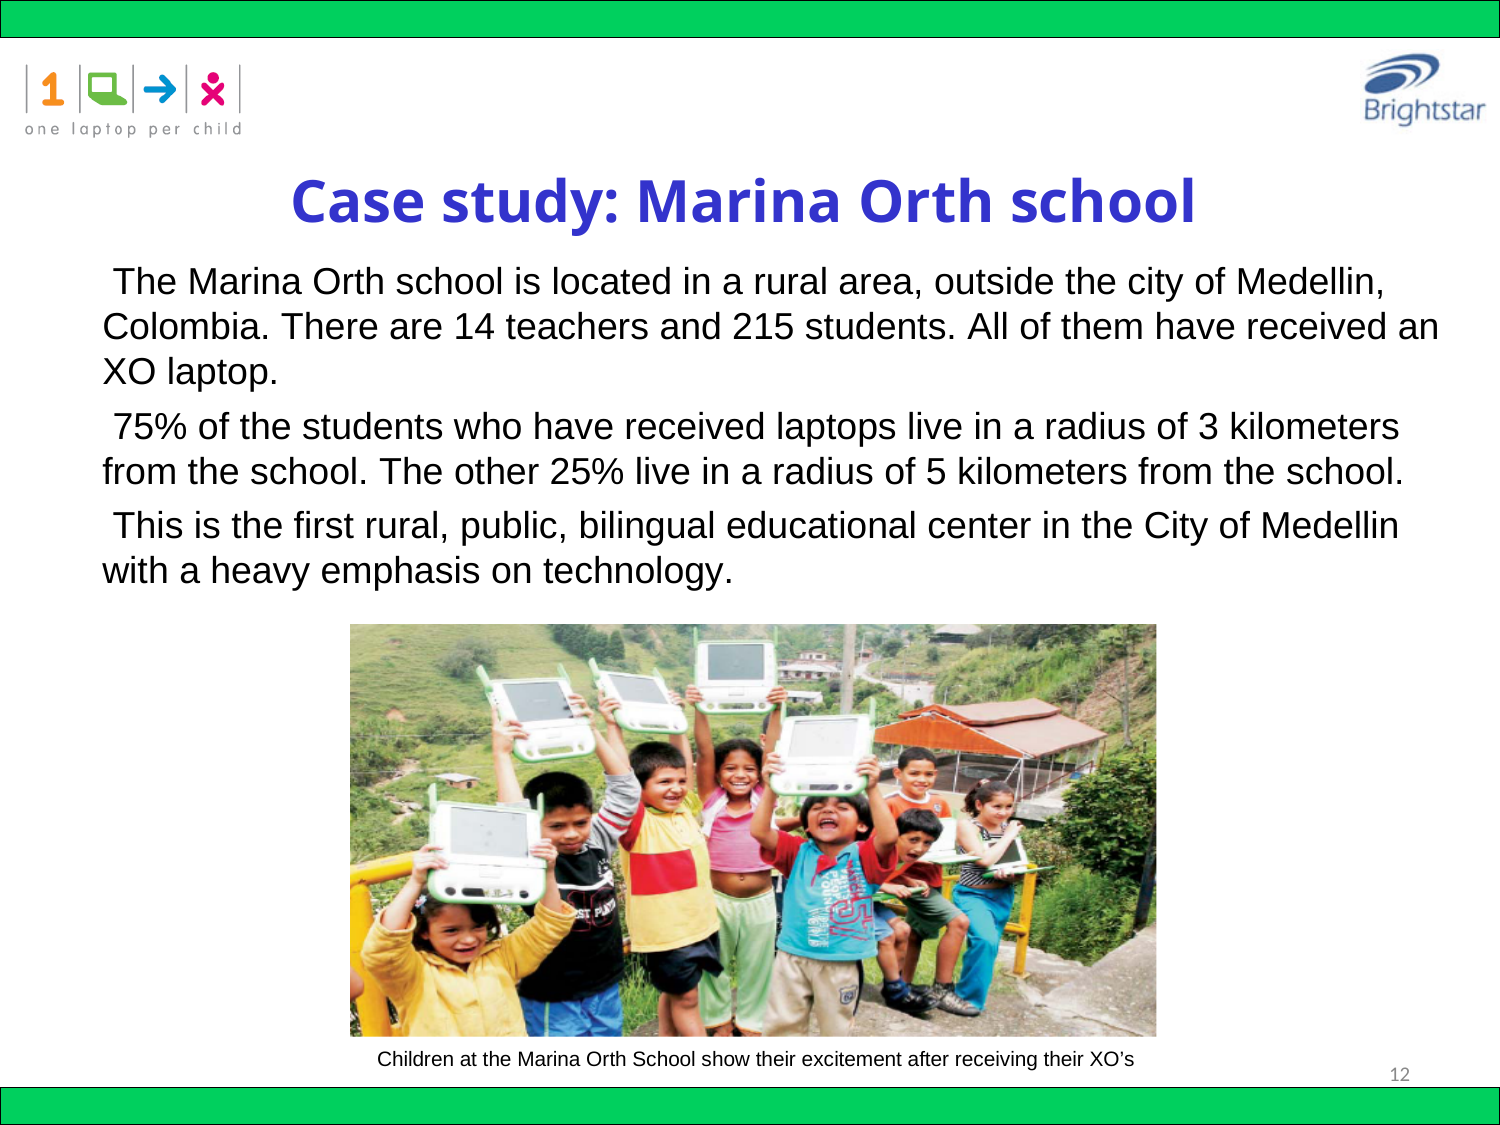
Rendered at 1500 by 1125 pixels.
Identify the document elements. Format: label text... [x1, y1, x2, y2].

text_box Children at the Marina Orth School show their excitement after receiving their XO’s [362, 1037, 1176, 1078]
picture [1360, 49, 1500, 138]
picture [12, 49, 250, 143]
text_box The Marina Orth school is located in a rural area, outside the city of Medellin, Colombia. There are 14 teachers and 215 students. All of them have received an XO laptop. 75% of the students who have received laptops live in a radius of 3 kilometers from the school. The other 25% live in a radius of 5 kilometers from the school. This is the first rural, public, bilingual educational center in the City of Medellin with a heavy emphasis on technology. [87, 249, 1463, 601]
title Case study: Marina Orth school [124, 137, 1363, 263]
text_box <number> [1074, 1042, 1426, 1103]
picture [350, 624, 1158, 1038]
